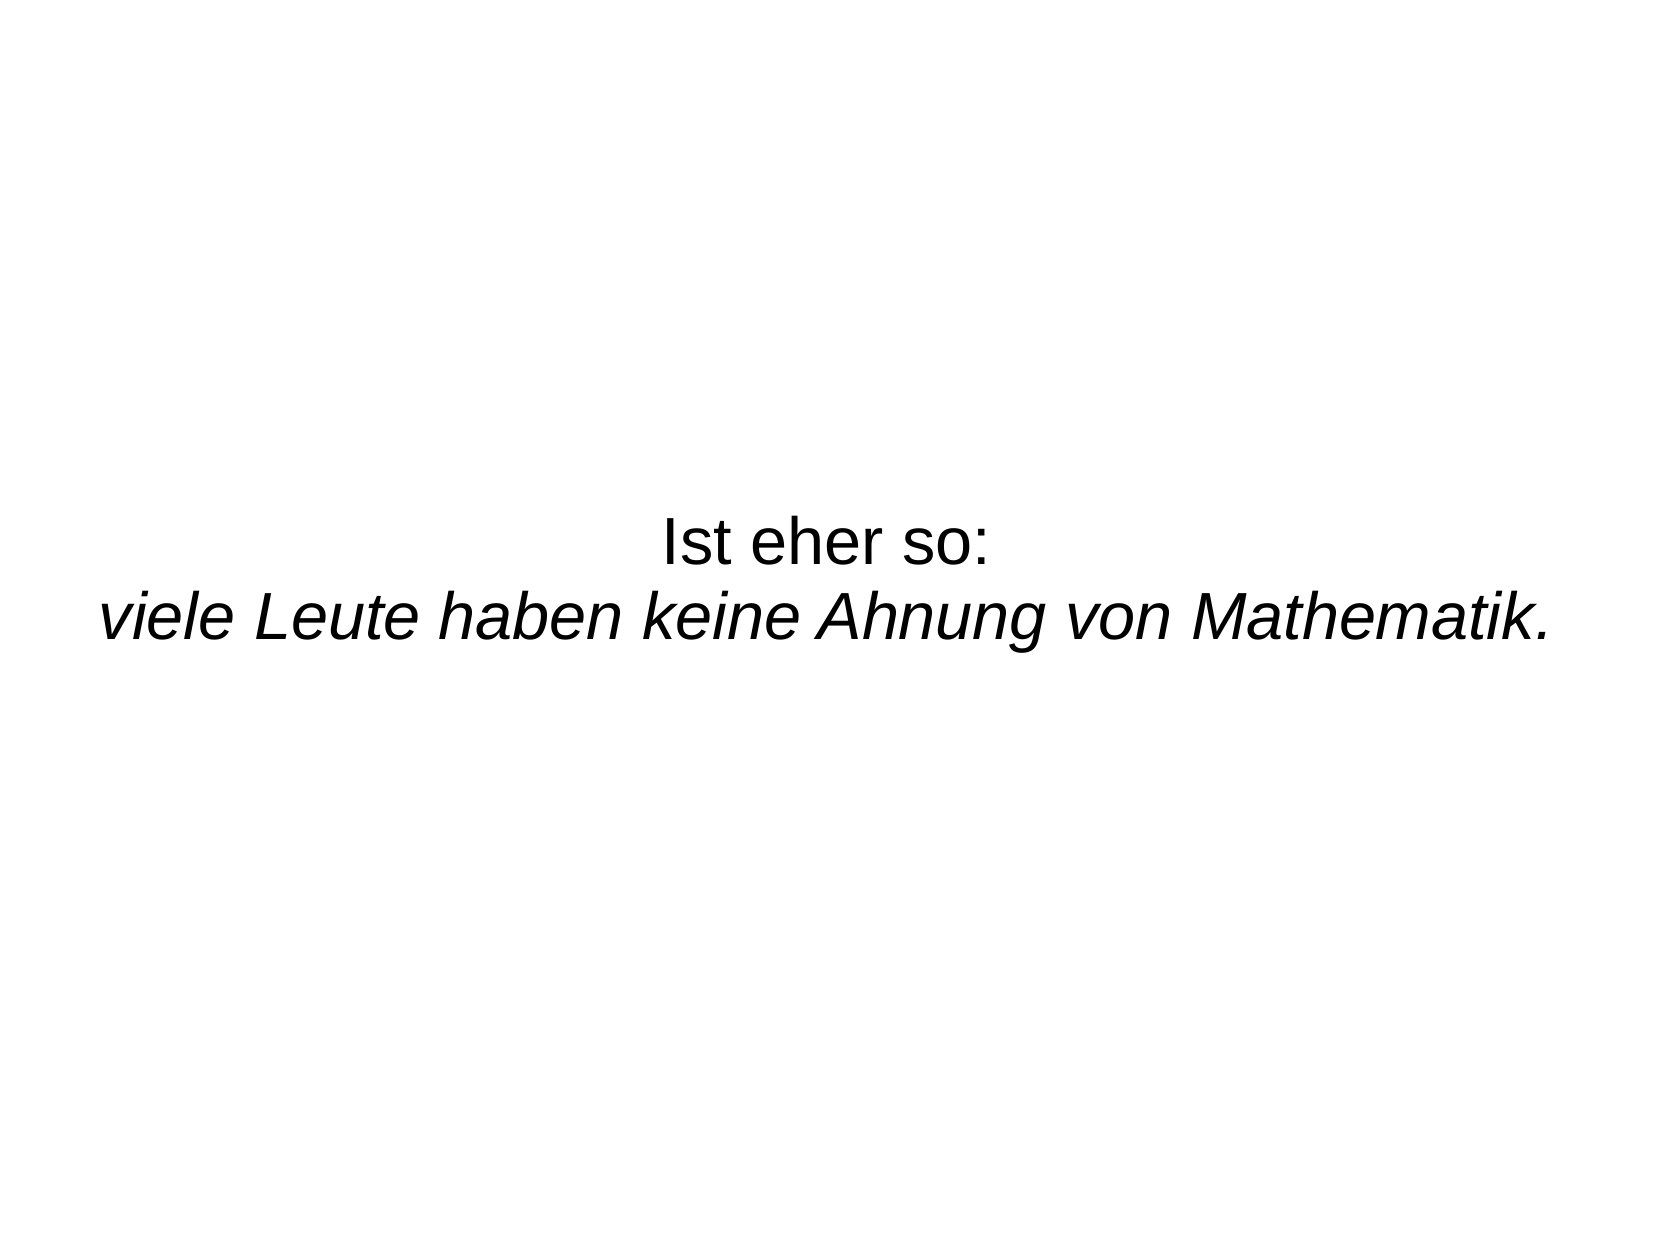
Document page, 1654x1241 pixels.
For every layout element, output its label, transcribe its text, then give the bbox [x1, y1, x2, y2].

subtitle Ist eher so: viele Leute haben keine Ahnung von Mathematik. [82, 49, 1571, 1109]
